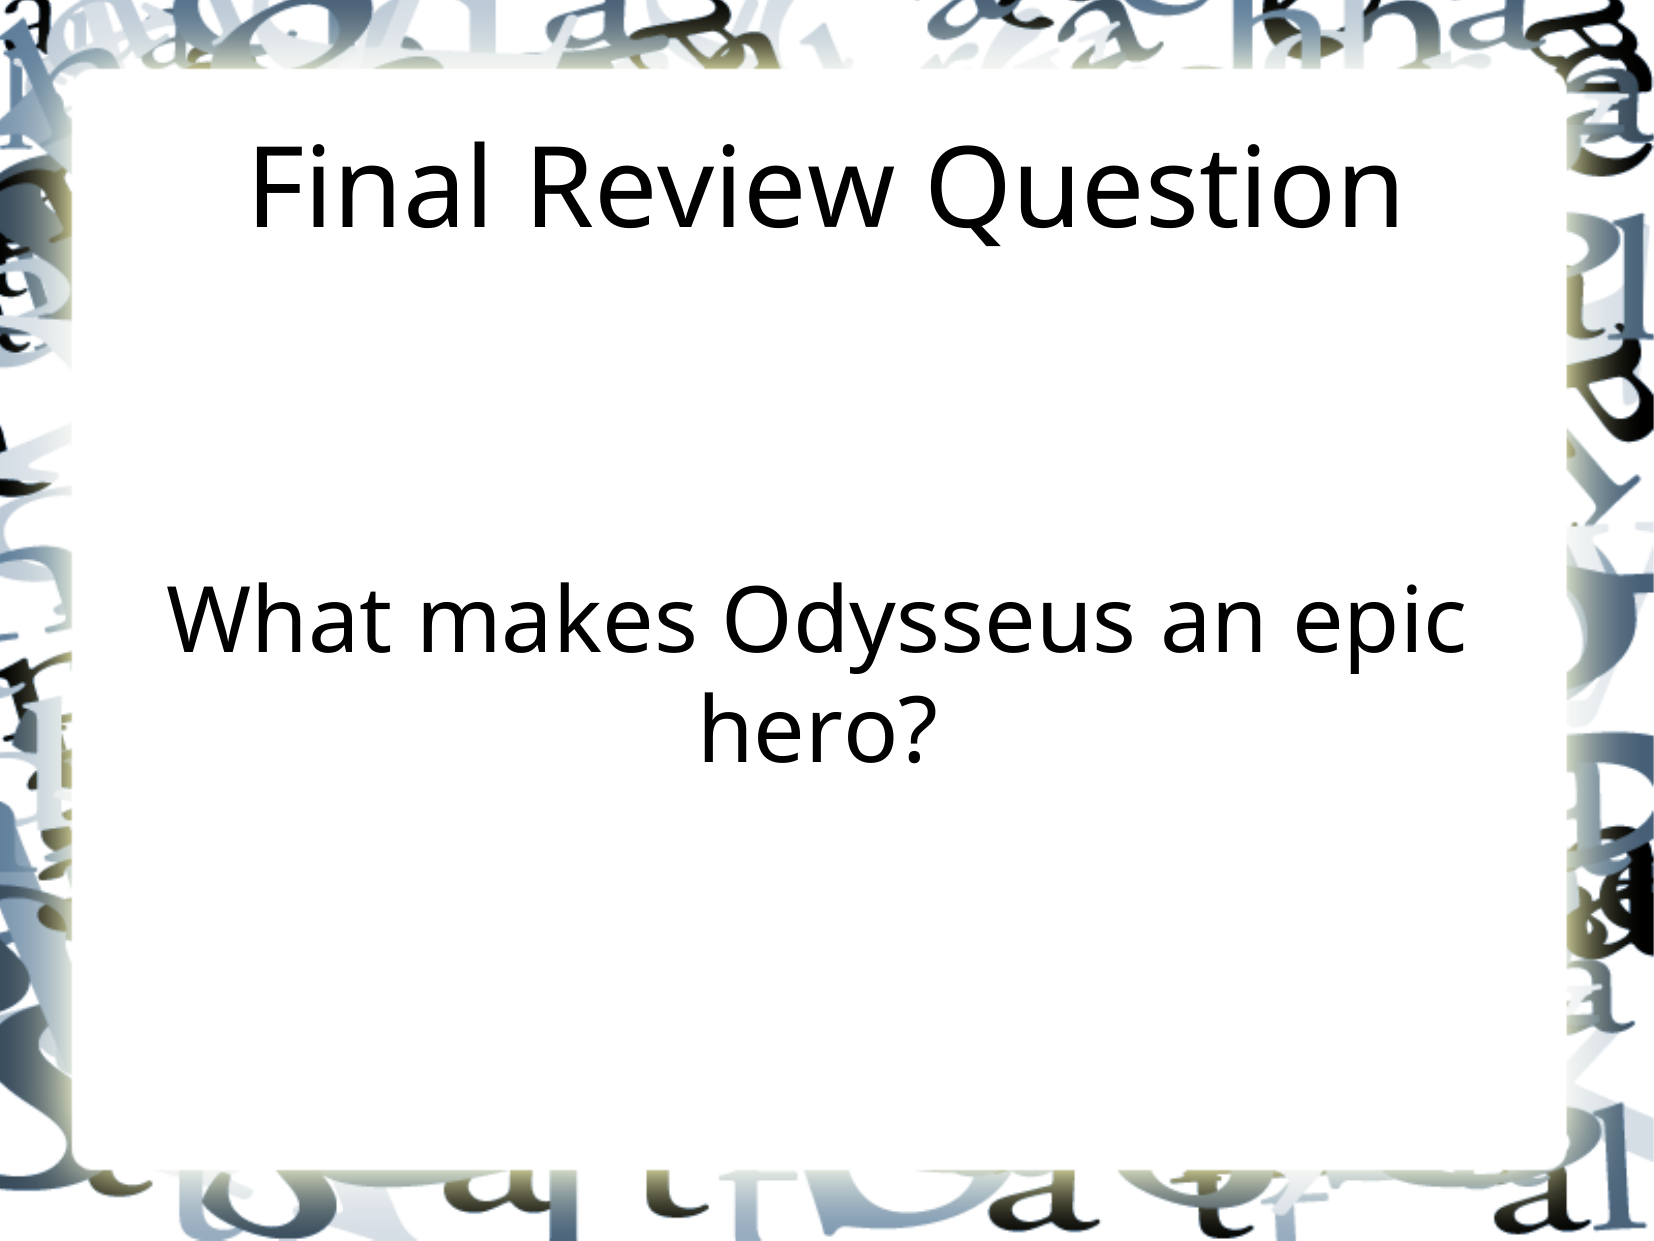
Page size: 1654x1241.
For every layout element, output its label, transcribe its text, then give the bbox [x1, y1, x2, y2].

title Final Review Question [82, 78, 1571, 287]
subtitle What makes Odysseus an epic hero? [106, 321, 1530, 1021]
